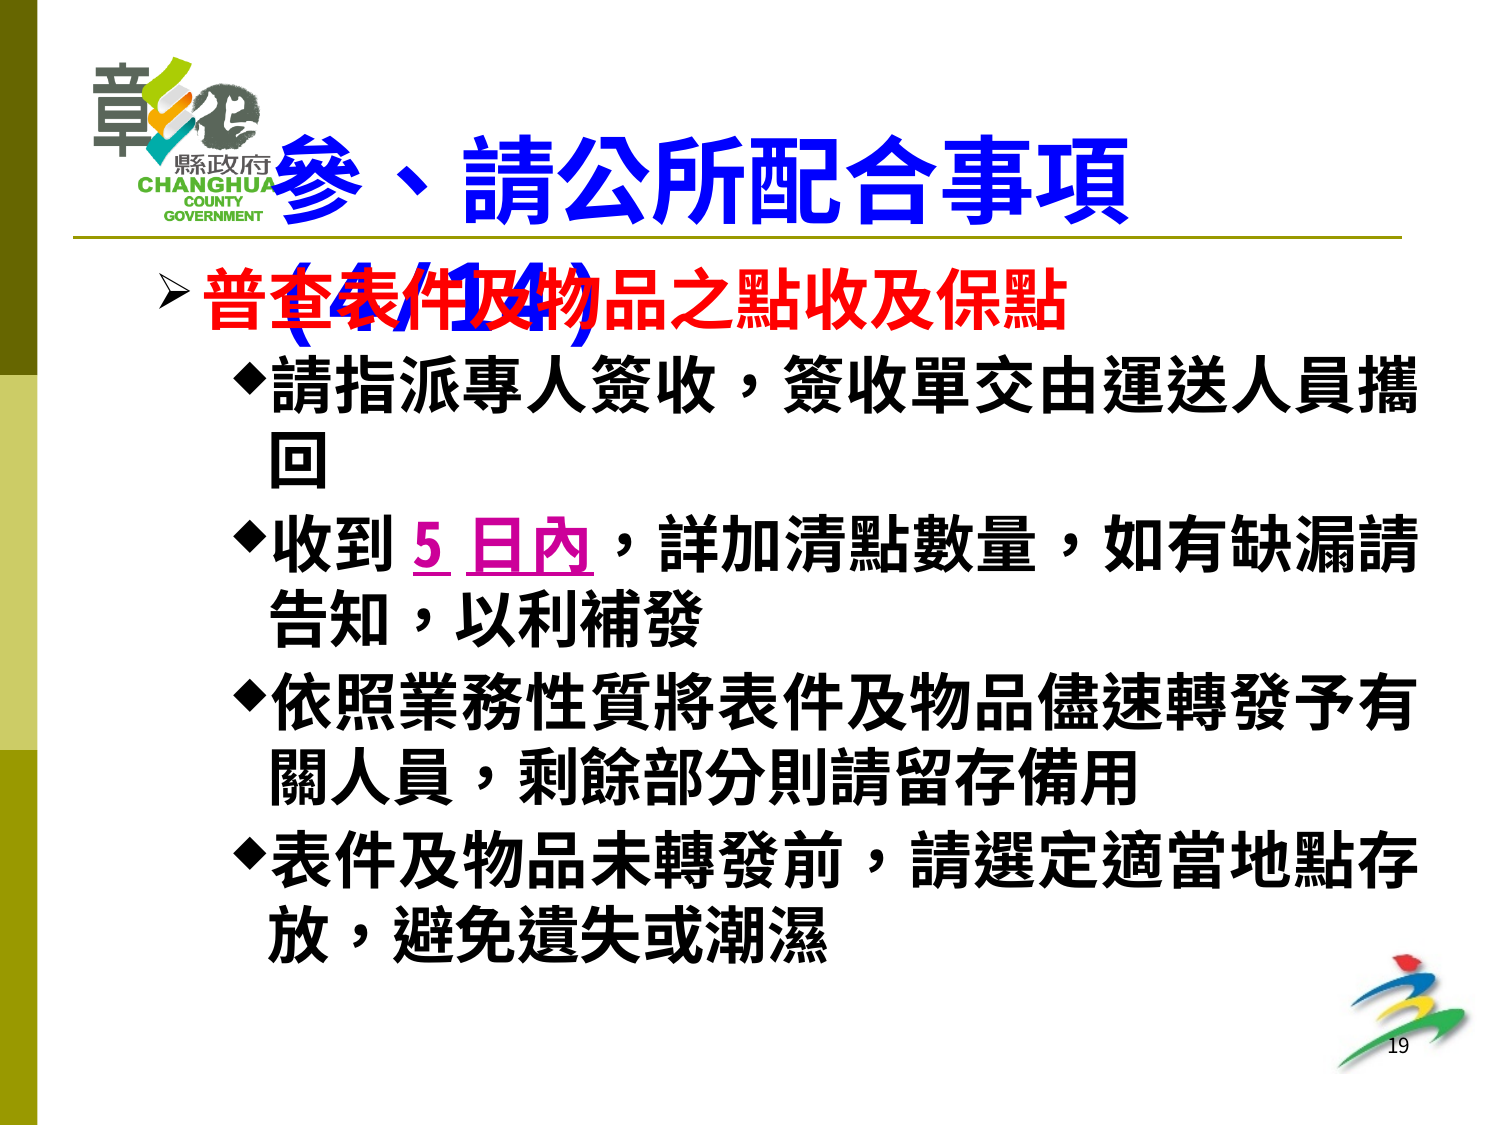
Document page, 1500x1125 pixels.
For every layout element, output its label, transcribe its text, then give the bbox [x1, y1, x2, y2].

picture [1323, 934, 1477, 1074]
picture [57, 42, 313, 235]
title 參、請公所配合事項(4/14) [253, 113, 1453, 247]
list 普查表件及物品之點收及保點 請指派專人簽收，簽收單交由運送人員攜回 收到5日內，詳加清點數量，如有缺漏請告知，以利補發 依照業務性質將表件及物品儘速轉發予有關人員，剩餘部分則請留存備用 表件及物品未轉發前，請選定適當地點存放，避免遺失或潮濕 [64, 255, 1436, 1000]
text_box <編號> [1074, 1025, 1426, 1101]
